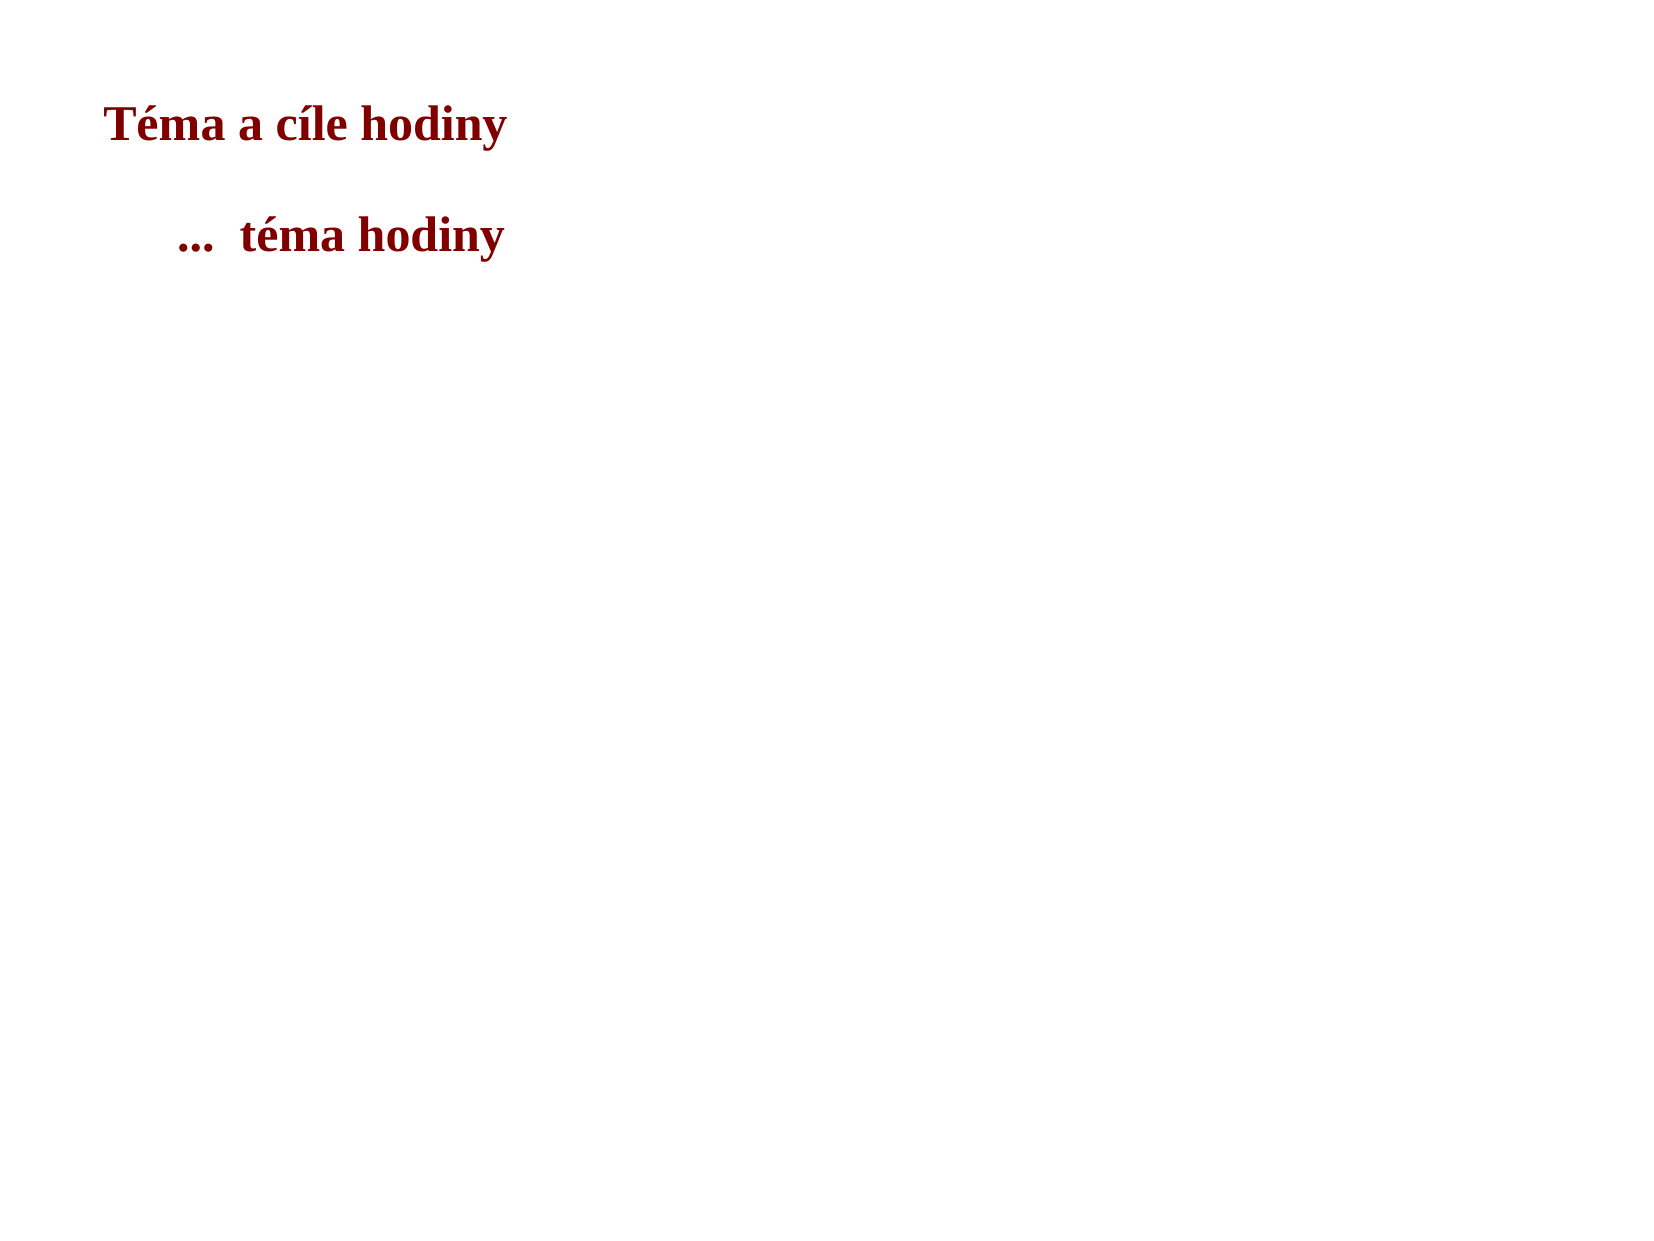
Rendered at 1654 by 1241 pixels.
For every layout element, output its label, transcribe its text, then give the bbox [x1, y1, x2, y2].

text_box Téma a cíle hodiny ... téma hodiny [88, 88, 1595, 274]
